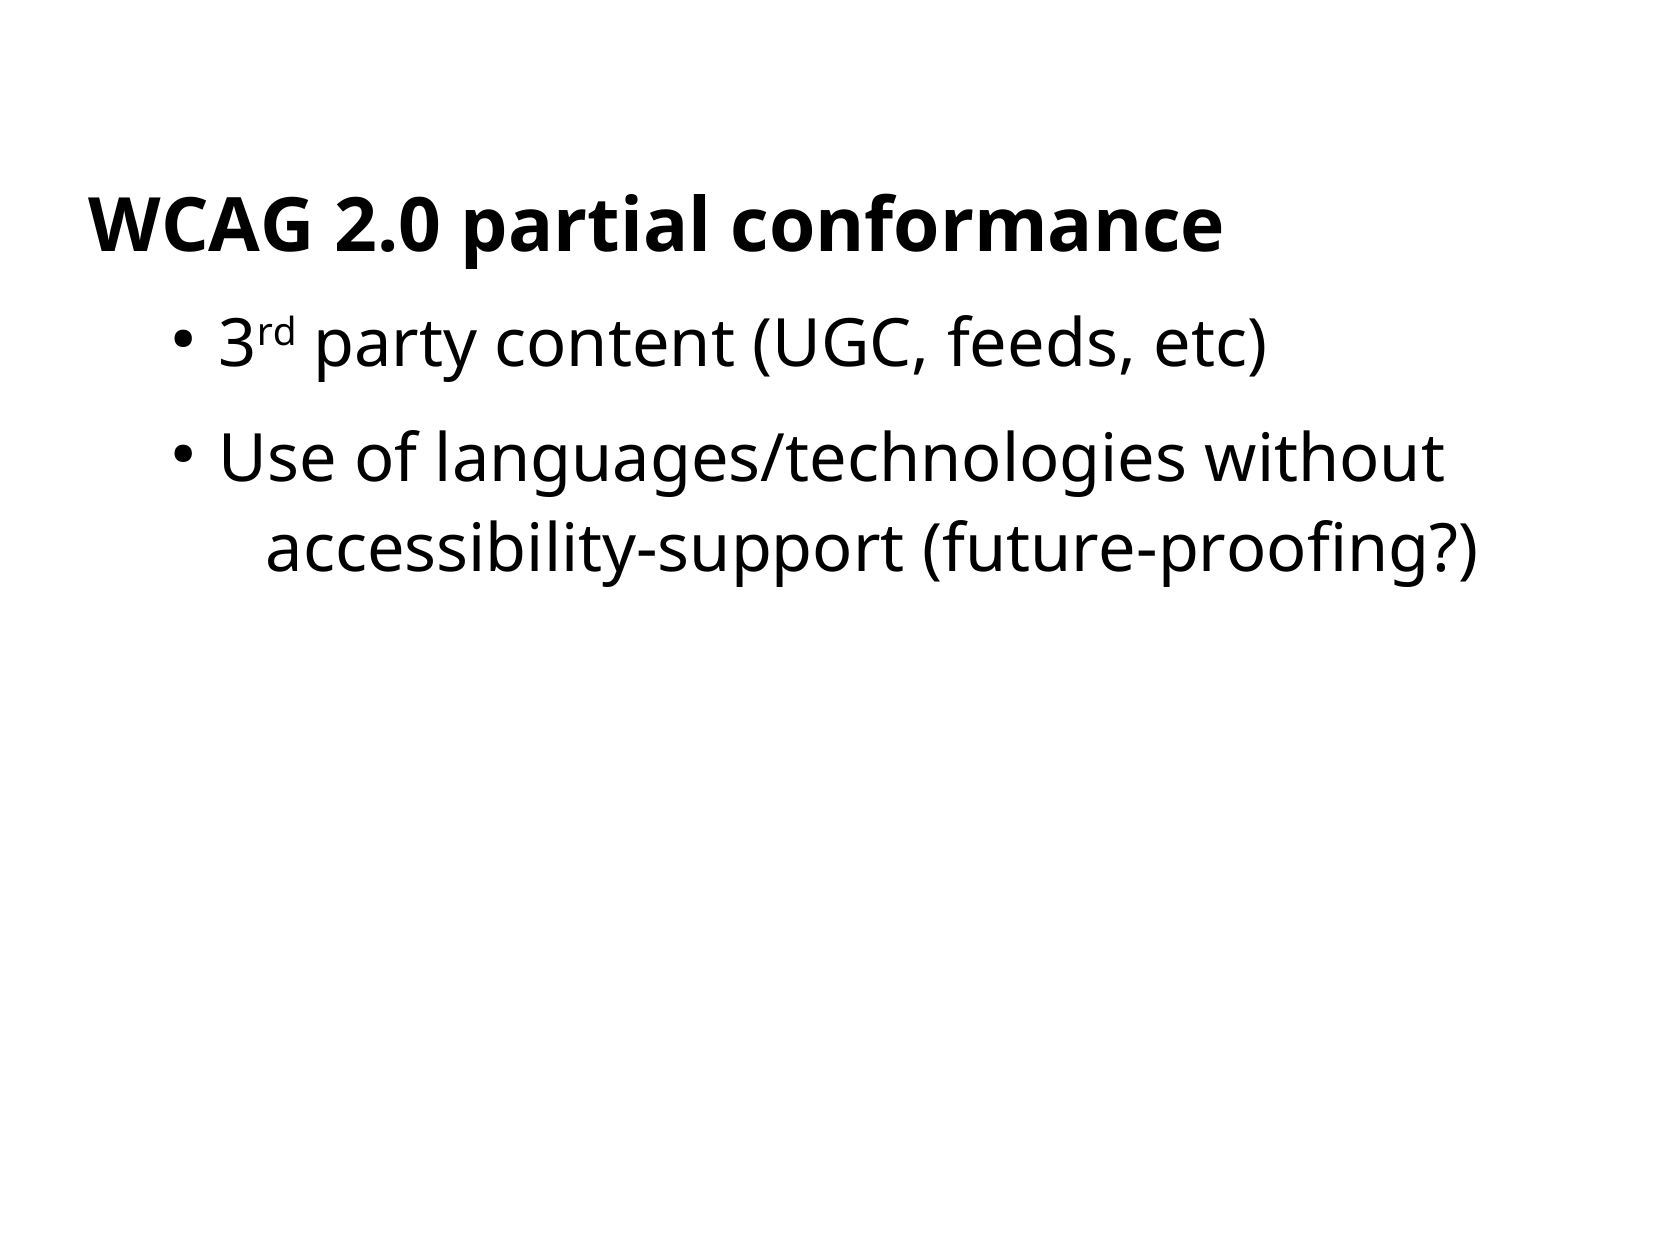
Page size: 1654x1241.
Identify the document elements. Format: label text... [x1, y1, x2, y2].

title WCAG 2.0 partial conformance [88, 176, 1565, 267]
list 3rd party content (UGC, feeds, etc) Use of languages/technologies without accessibility-support (future-proofing?) [88, 295, 1565, 1137]
